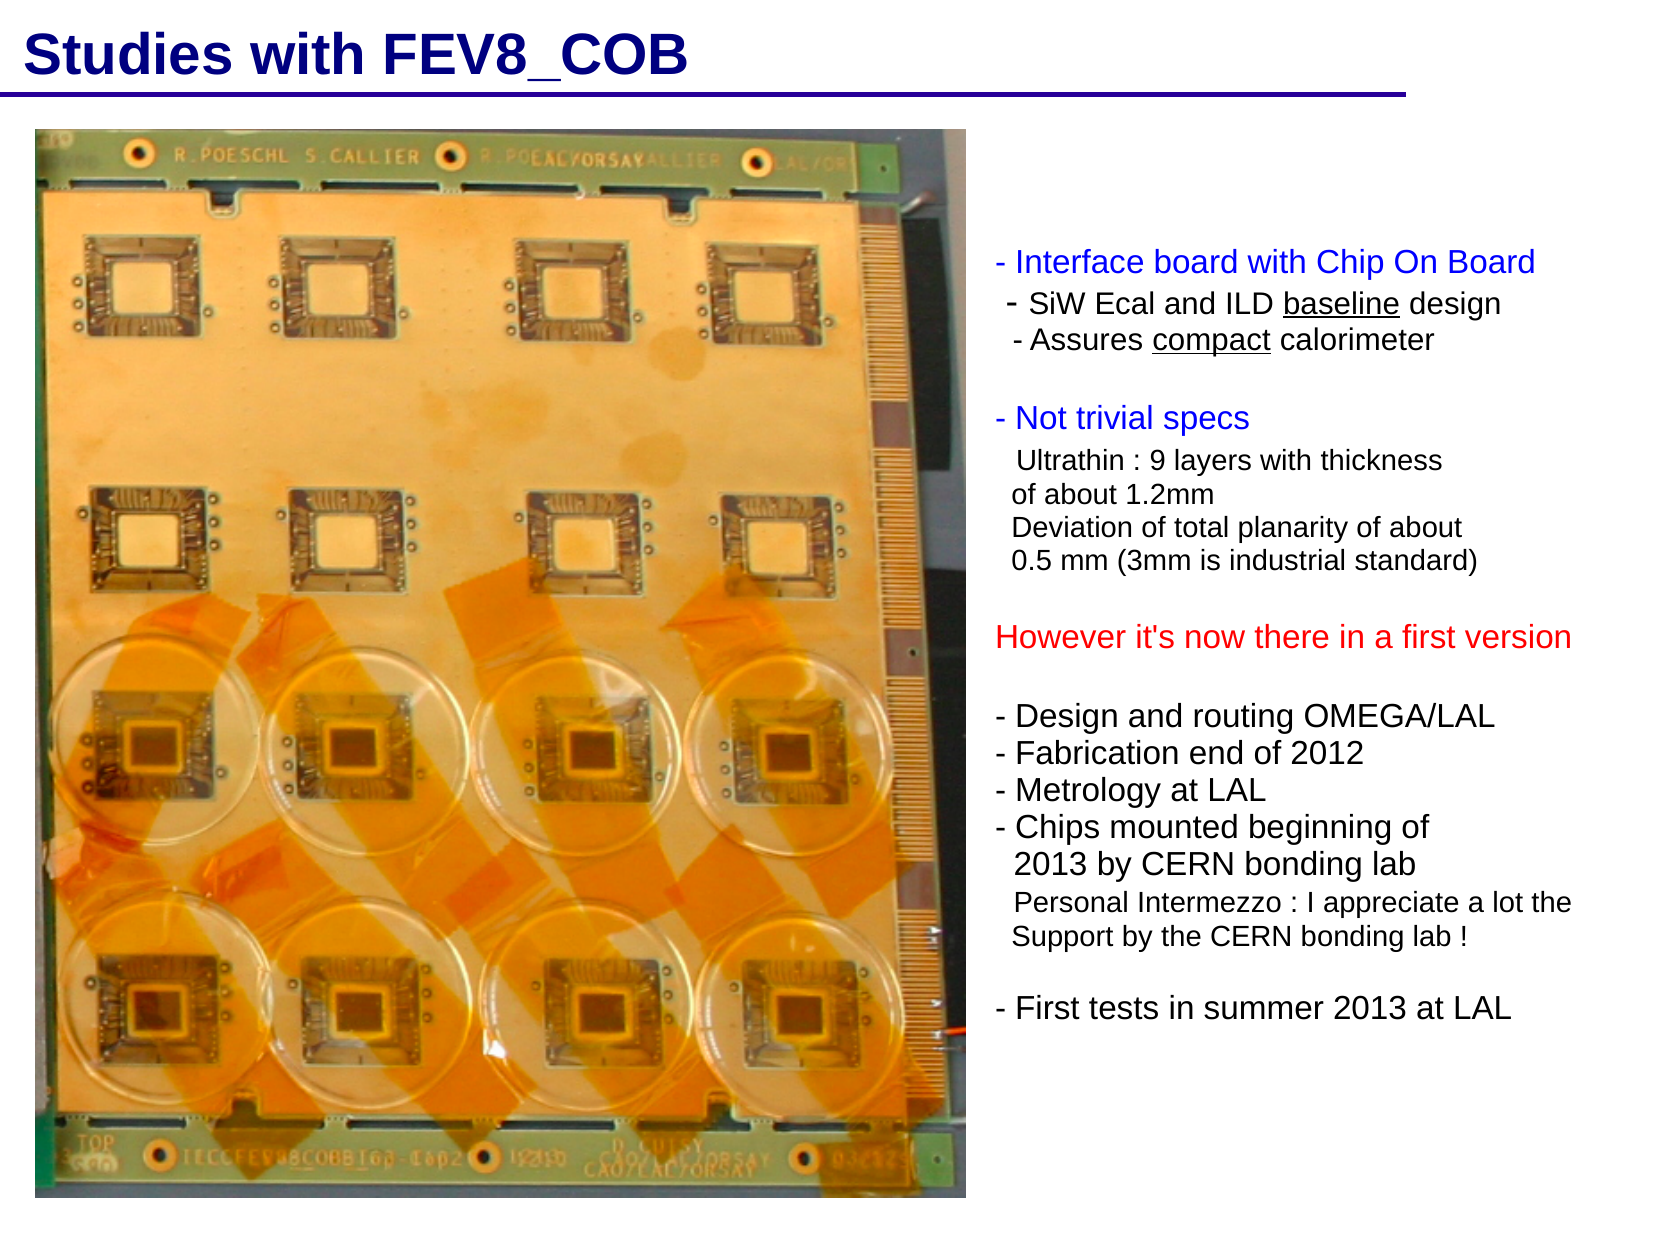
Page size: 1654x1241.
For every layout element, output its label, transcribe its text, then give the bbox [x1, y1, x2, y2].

title Studies with FEV8_COB [23, 13, 1512, 95]
text_box - Interface board with Chip On Board - SiW Ecal and ILD baseline design - Assures compact calorimeter - Not trivial specs Ultrathin : 9 layers with thickness of about 1.2mm Deviation of total planarity of about 0.5 mm (3mm is industrial standard) However it's now there in a first version - Design and routing OMEGA/LAL - Fabrication end of 2012 - Metrology at LAL - Chips mounted beginning of 2013 by CERN bonding lab Personal Intermezzo : I appreciate a lot the Support by the CERN bonding lab ! - First tests in summer 2013 at LAL [980, 236, 1654, 1037]
picture [35, 129, 966, 1198]
